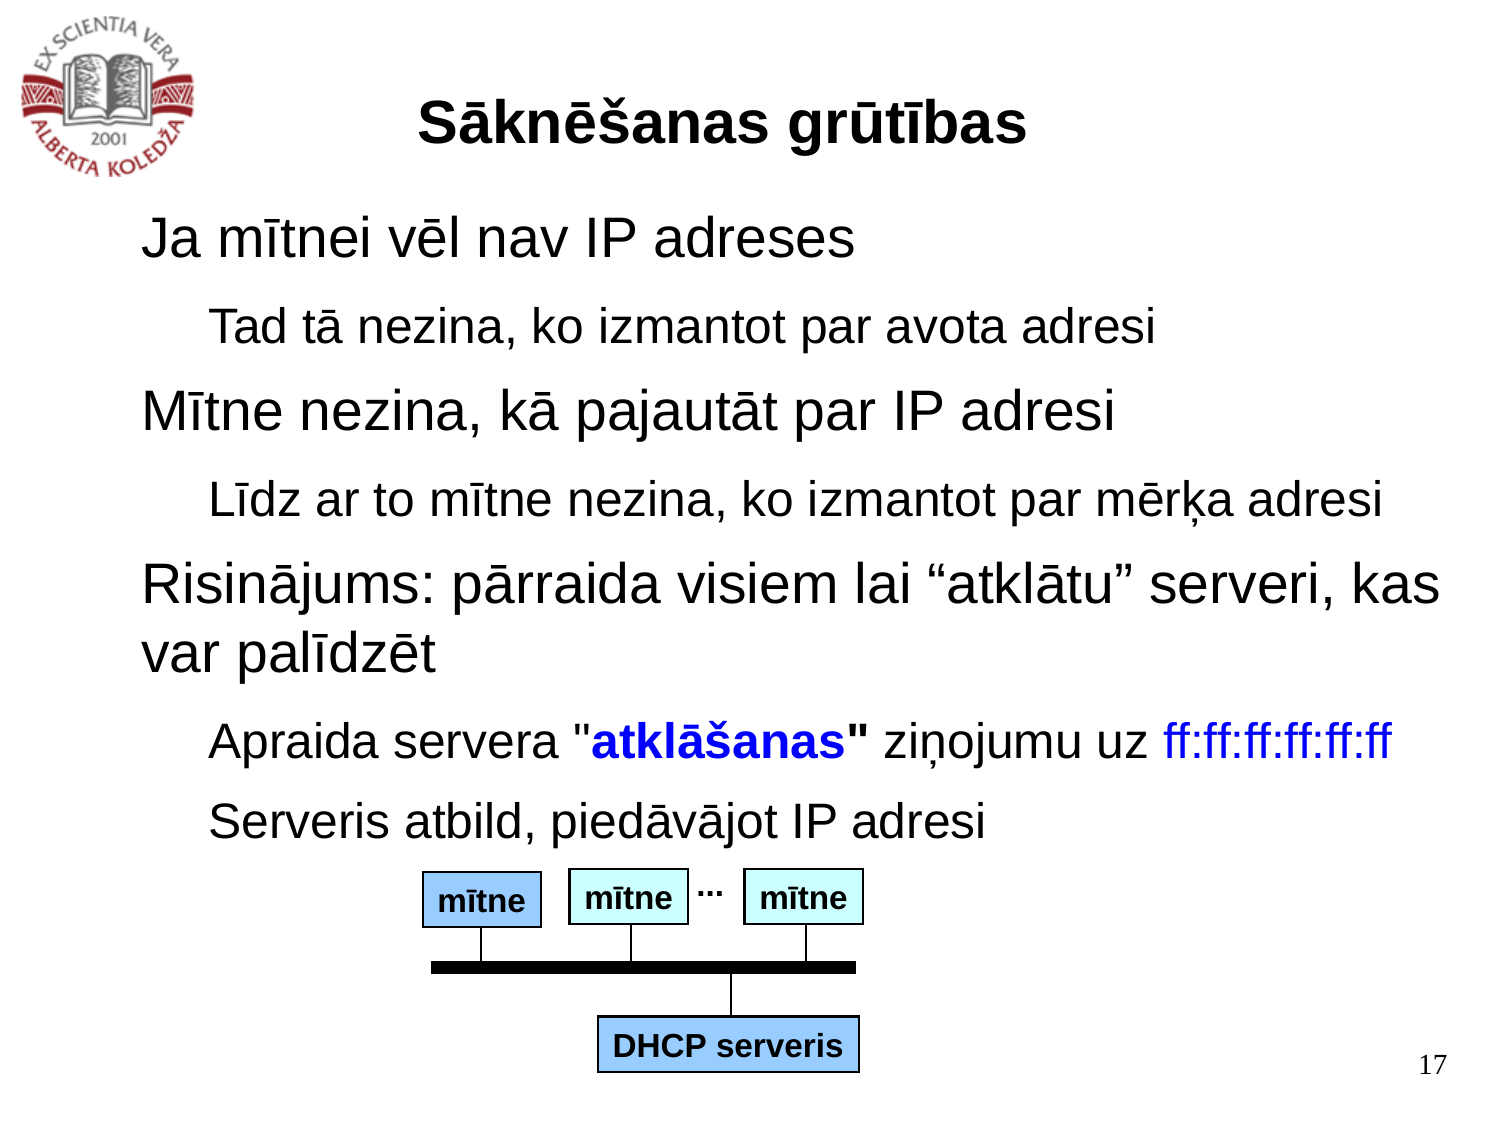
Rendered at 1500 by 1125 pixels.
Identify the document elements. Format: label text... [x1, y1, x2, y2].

list Ja mītnei vēl nav IP adreses Tad tā nezina, ko izmantot par avota adresi Mītne nezina, kā pajautāt par IP adresi Līdz ar to mītne nezina, ko izmantot par mērķa adresi Risinājums: pārraida visiem lai “atklātu” serveri, kas var palīdzēt Apraida servera "atklāšanas" ziņojumu uz ff:ff:ff:ff:ff:ff Serveris atbild, piedāvājot IP adresi [74, 200, 1463, 857]
text_box mītne [744, 868, 863, 924]
picture [21, 16, 194, 177]
text_box ... [681, 855, 740, 911]
text_box mītne [569, 868, 688, 924]
title Sāknēšanas grūtības [50, 62, 1374, 175]
text_box <skaitlis> [1312, 1037, 1463, 1101]
text_box DHCP serveris [597, 1016, 859, 1072]
text_box mītne [422, 871, 541, 928]
